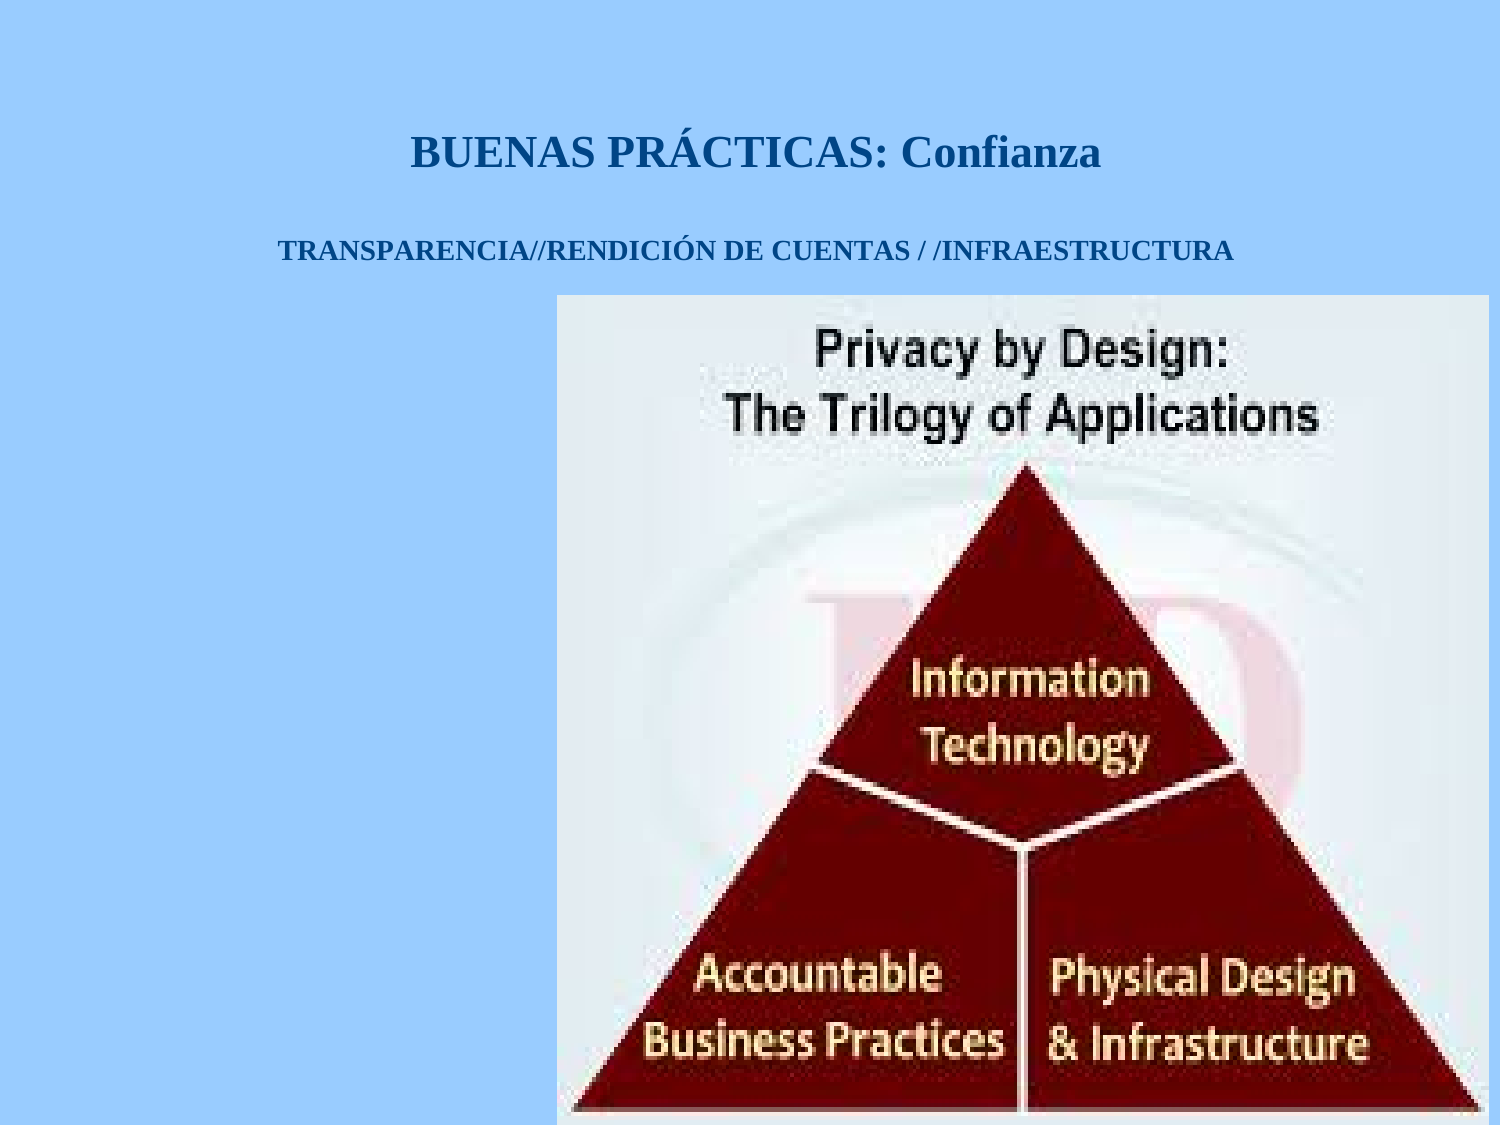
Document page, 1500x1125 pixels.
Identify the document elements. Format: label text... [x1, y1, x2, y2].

picture [557, 295, 1489, 1125]
title BUENAS PRÁCTICAS: Confianza TRANSPARENCIA//RENDICIÓN DE CUENTAS / /INFRAESTRUCTURA [118, 99, 1394, 288]
